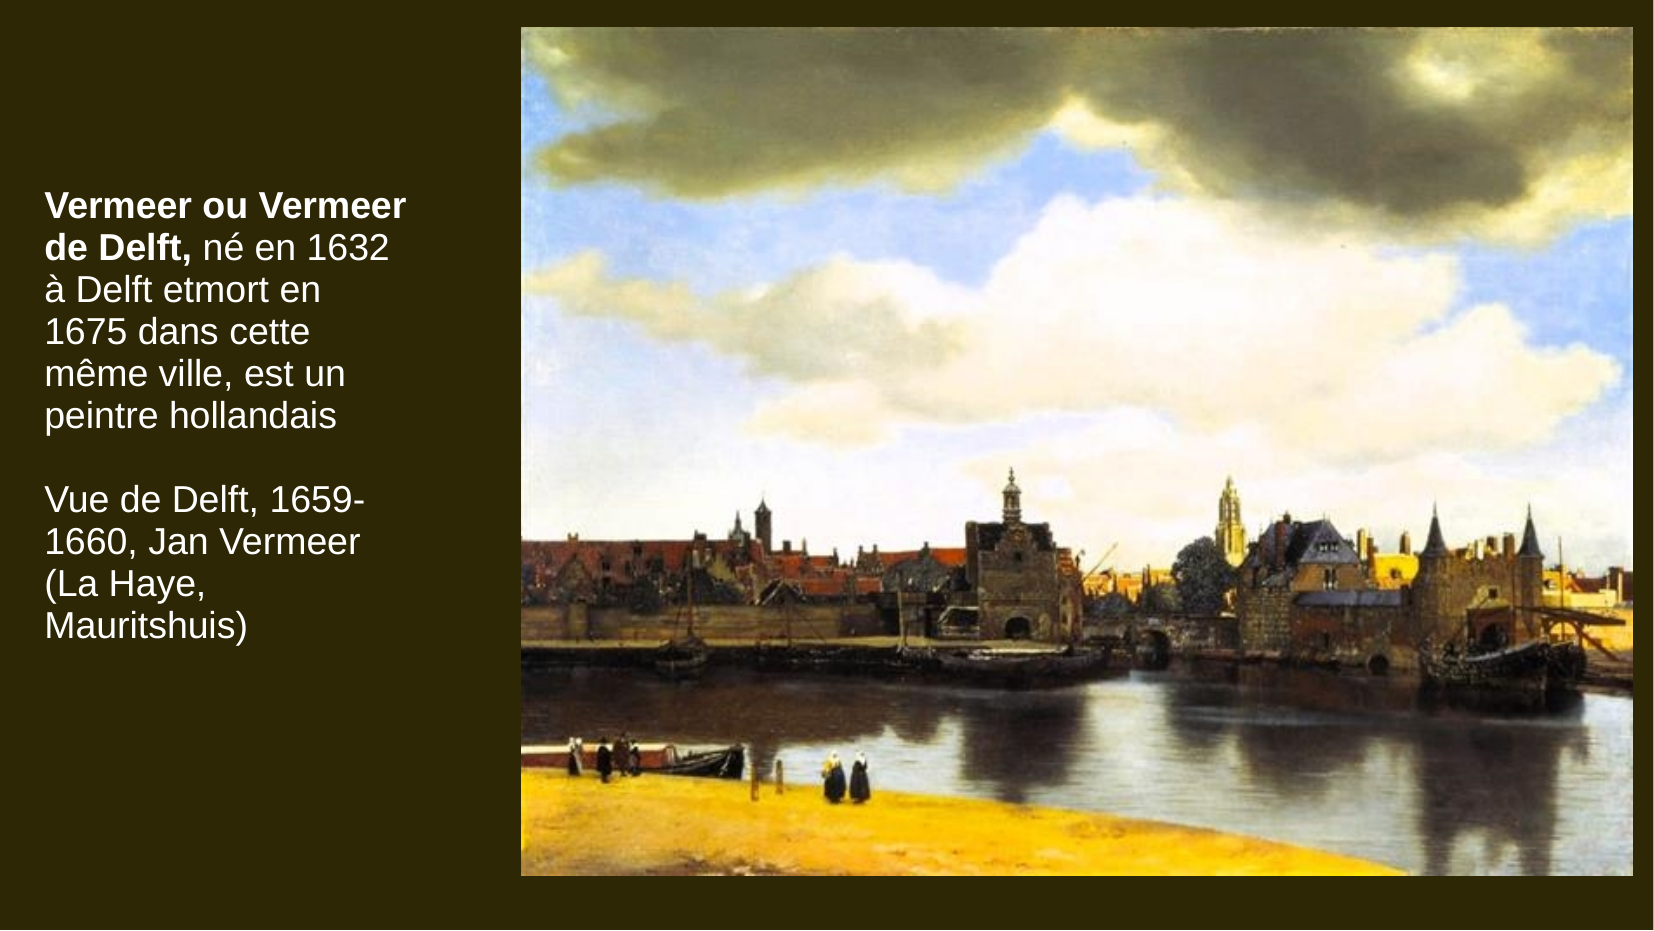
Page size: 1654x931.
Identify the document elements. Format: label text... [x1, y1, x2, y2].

text_box Vermeer ou Vermeer de Delft, né en 1632 à Delft etmort en 1675 dans cette même ville, est un peintre hollandais Vue de Delft, 1659-1660, Jan Vermeer (La Haye, Mauritshuis) [29, 177, 428, 738]
picture [521, 27, 1633, 876]
